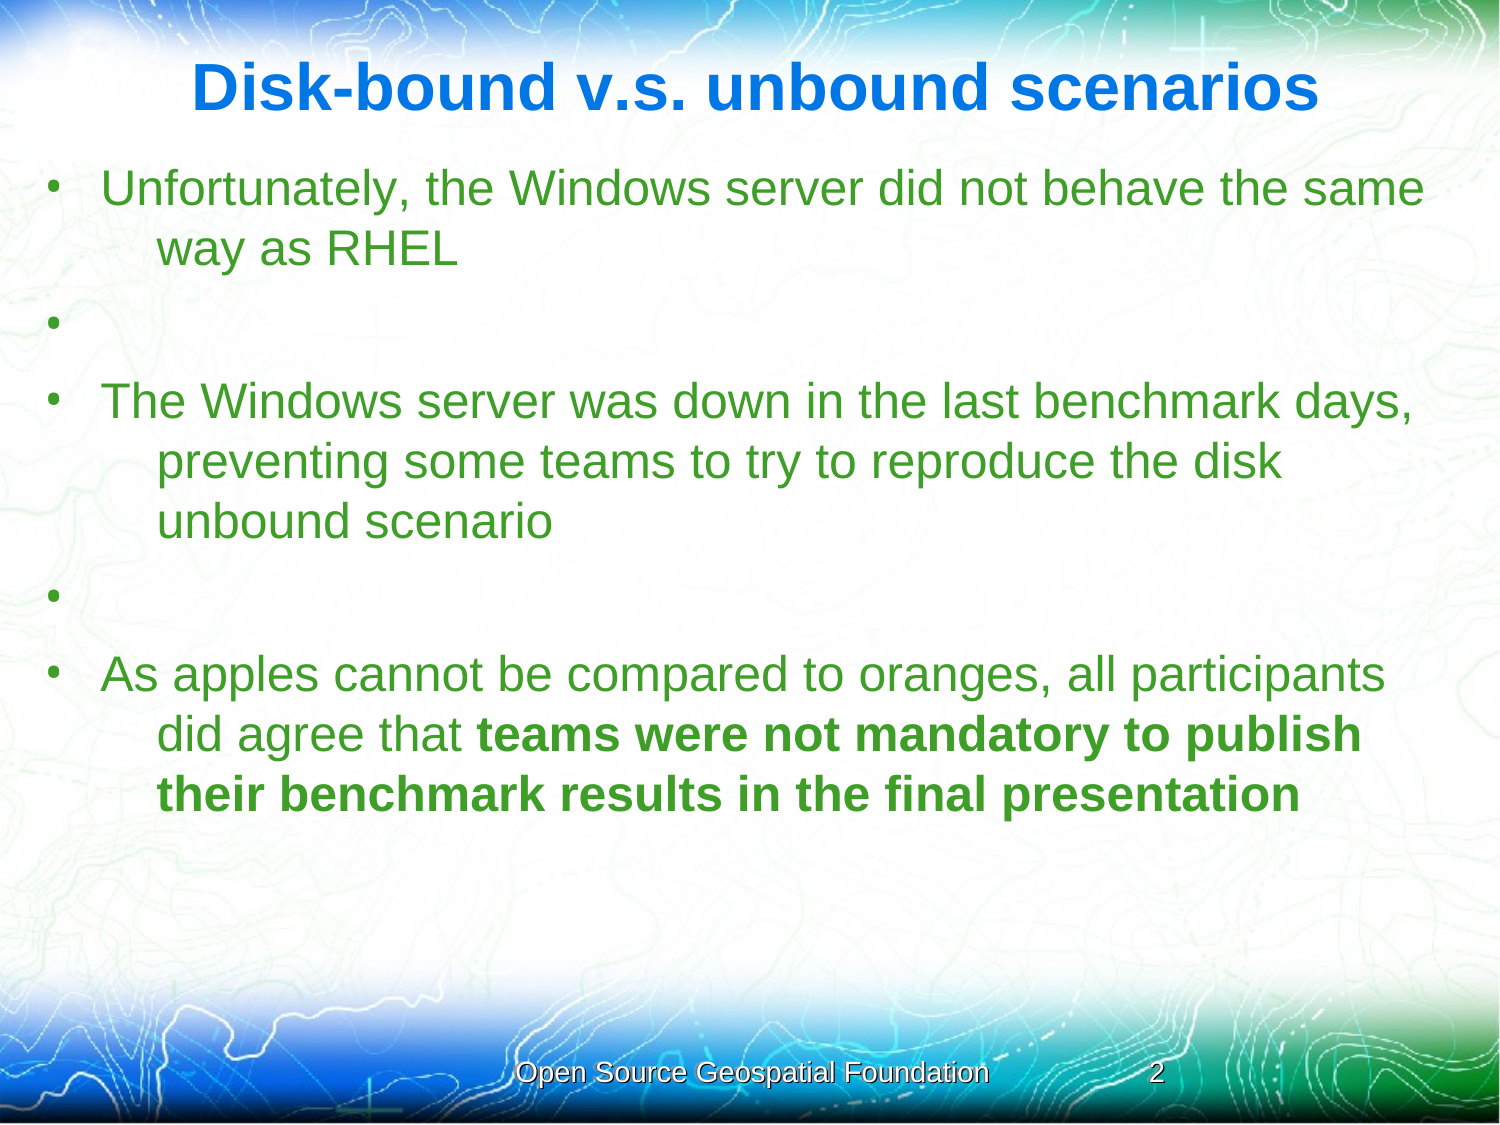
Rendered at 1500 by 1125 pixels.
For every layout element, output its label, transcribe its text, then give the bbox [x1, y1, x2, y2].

title Disk-bound v.s. unbound scenarios [177, 33, 1477, 135]
list Unfortunately, the Windows server did not behave the same way as RHEL The Windows server was down in the last benchmark days, preventing some teams to try to reproduce the disk unbound scenario As apples cannot be compared to oranges, all participants did agree that teams were not mandatory to publish their benchmark results in the final presentation [29, 147, 1477, 1034]
text_box [1189, 1107, 1200, 1112]
text_box [1134, 1045, 1447, 1112]
text_box [71, 1045, 355, 1112]
text_box Open Source Geospatial Foundation [383, 1045, 1123, 1112]
text_box [1196, 1090, 1201, 1101]
text_box [1265, 1087, 1272, 1103]
text_box [1270, 1104, 1275, 1112]
text_box [1258, 1101, 1263, 1112]
